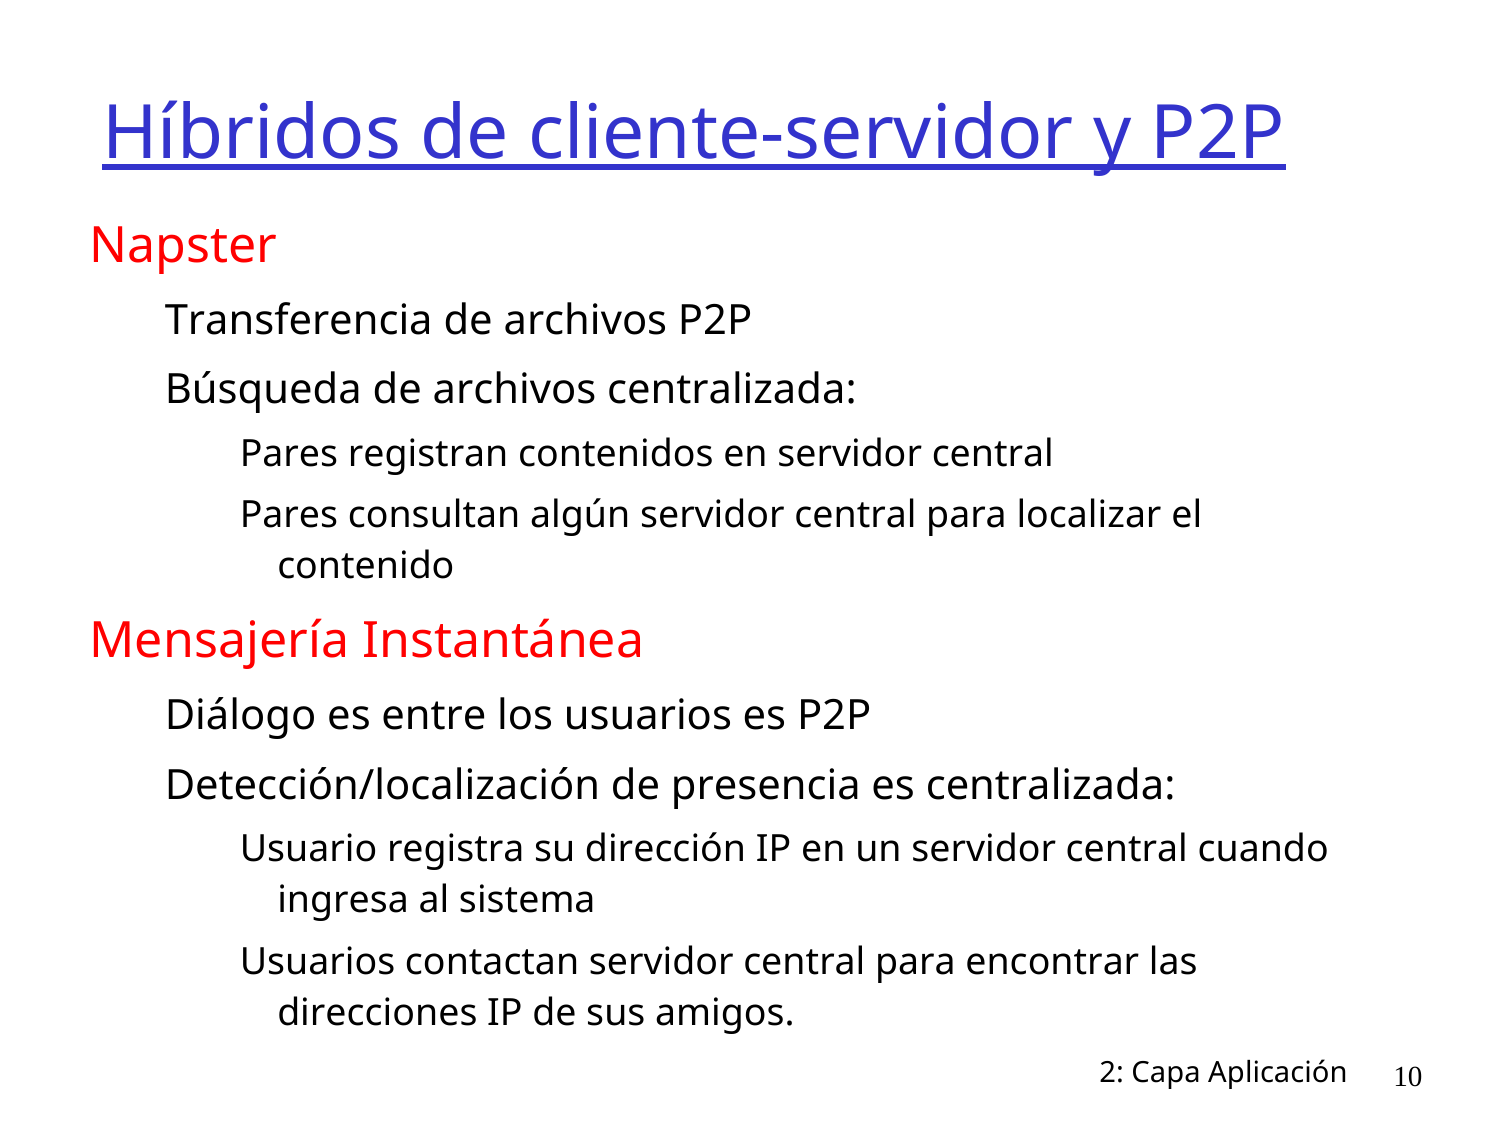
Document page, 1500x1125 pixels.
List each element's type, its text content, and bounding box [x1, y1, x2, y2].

list Napster Transferencia de archivos P2P Búsqueda de archivos centralizada: Pares registran contenidos en servidor central Pares consultan algún servidor central para localizar el contenido Mensajería Instantánea Diálogo es entre los usuarios es P2P Detección/localización de presencia es centralizada: Usuario registra su dirección IP en un servidor central cuando ingresa al sistema Usuarios contactan servidor central para encontrar las direcciones IP de sus amigos. [75, 201, 1351, 1061]
title Híbridos de cliente-servidor y P2P [87, 37, 1363, 225]
